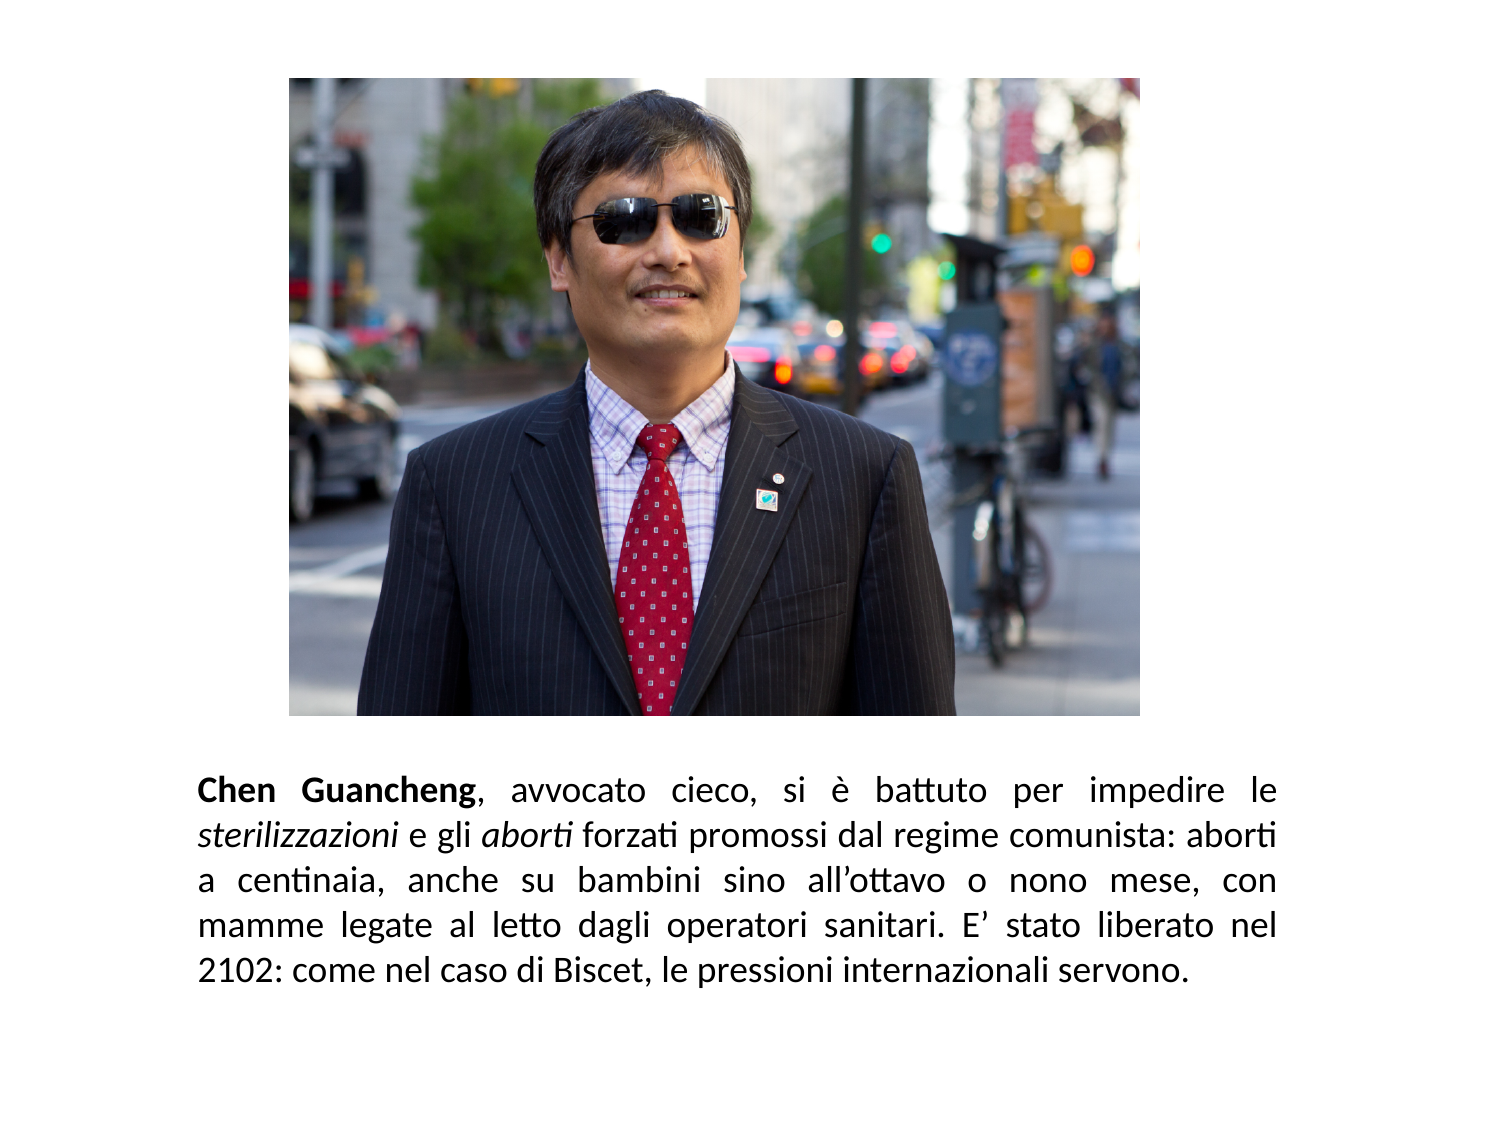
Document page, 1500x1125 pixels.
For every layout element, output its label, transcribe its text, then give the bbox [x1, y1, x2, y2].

picture [289, 78, 1140, 716]
text_box Chen Guancheng, avvocato cieco, si è battuto per impedire le sterilizzazioni e gli aborti forzati promossi dal regime comunista: aborti a centinaia, anche su bambini sino all’ottavo o nono mese, con mamme legate al letto dagli operatori sanitari. E’ stato liberato nel 2102: come nel caso di Biscet, le pressioni internazionali servono. [182, 757, 1294, 997]
